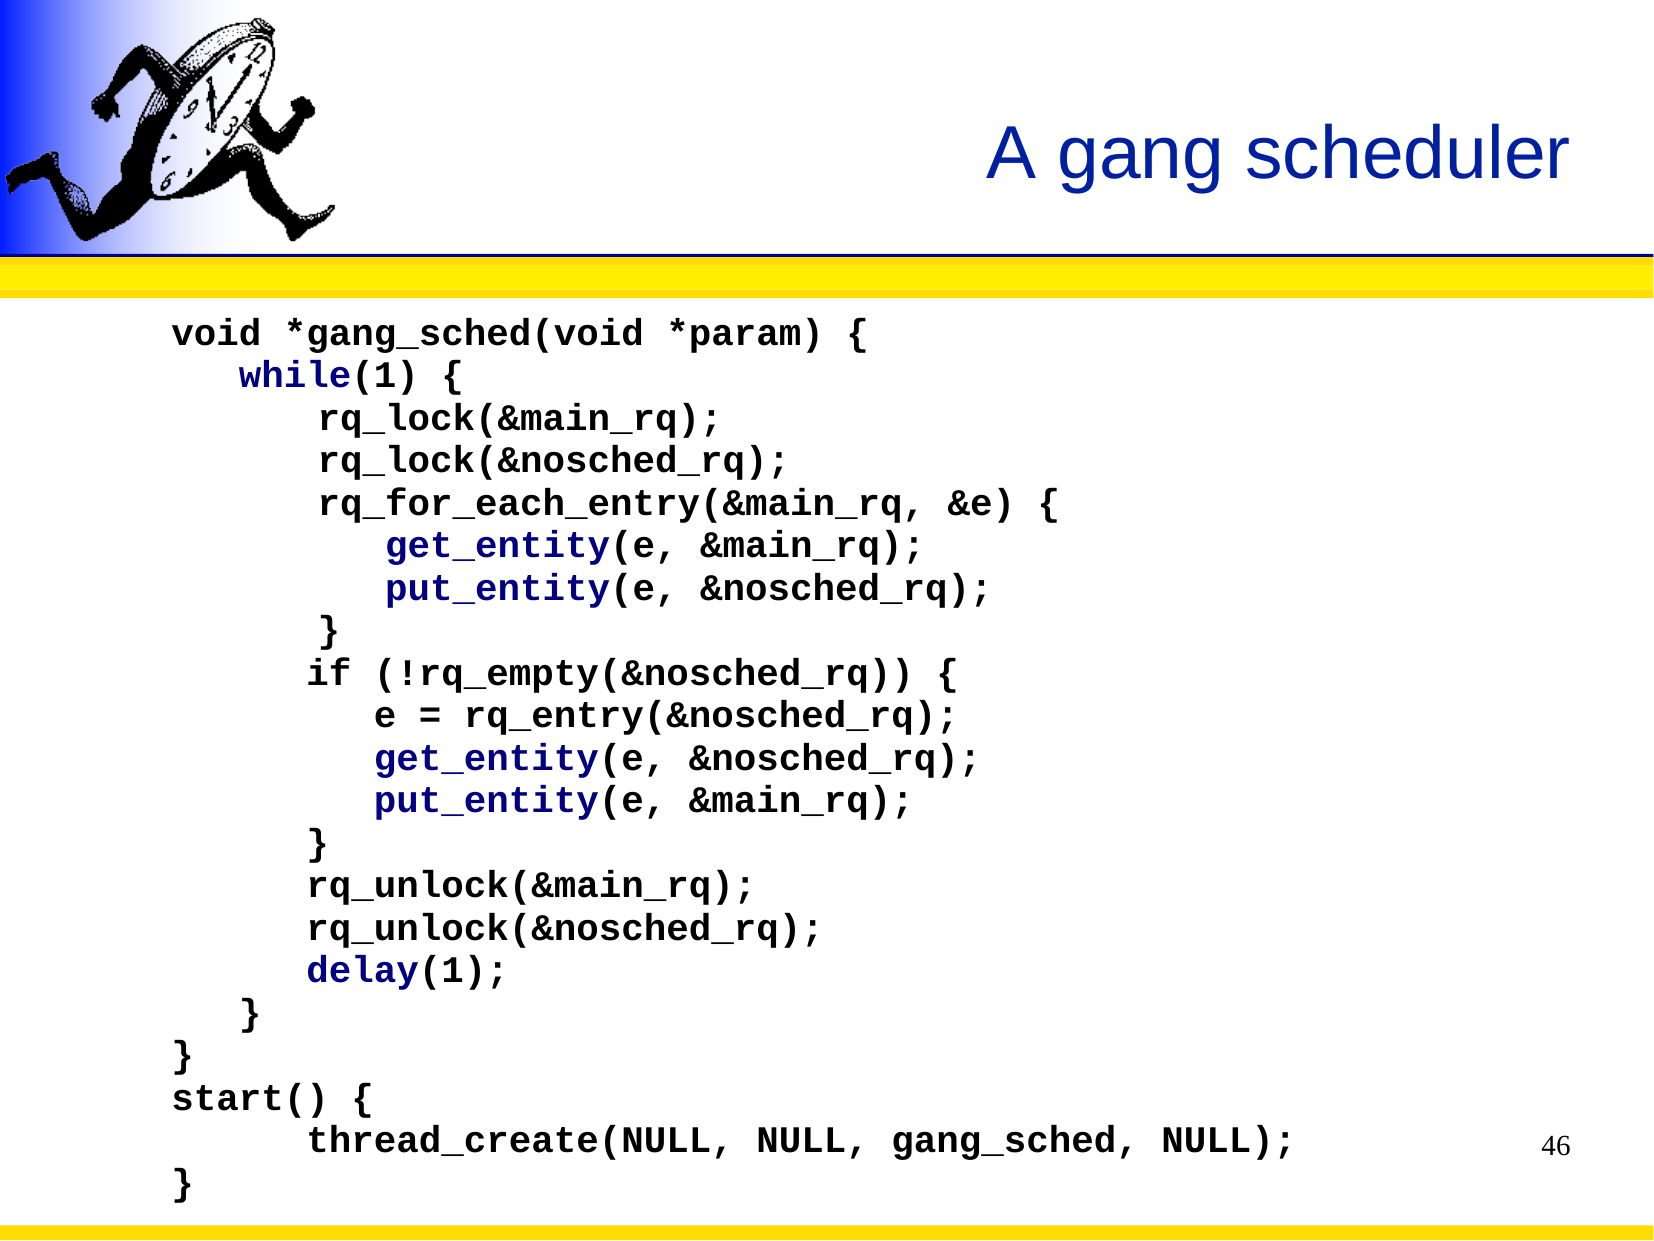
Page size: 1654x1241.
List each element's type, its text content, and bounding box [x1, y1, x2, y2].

title A gang scheduler [372, 49, 1571, 257]
list void *gang_sched(void *param) { while(1) { rq_lock(&main_rq); rq_lock(&nosched_rq); rq_for_each_entry(&main_rq, &e) { get_entity(e, &main_rq); put_entity(e, &nosched_rq); } if (!rq_empty(&nosched_rq)) { e = rq_entry(&nosched_rq); get_entity(e, &nosched_rq); put_entity(e, &main_rq); } rq_unlock(&main_rq); rq_unlock(&nosched_rq); delay(1); } } start() { thread_create(NULL, NULL, gang_sched, NULL); } [156, 298, 1524, 1223]
picture [4, 9, 343, 253]
